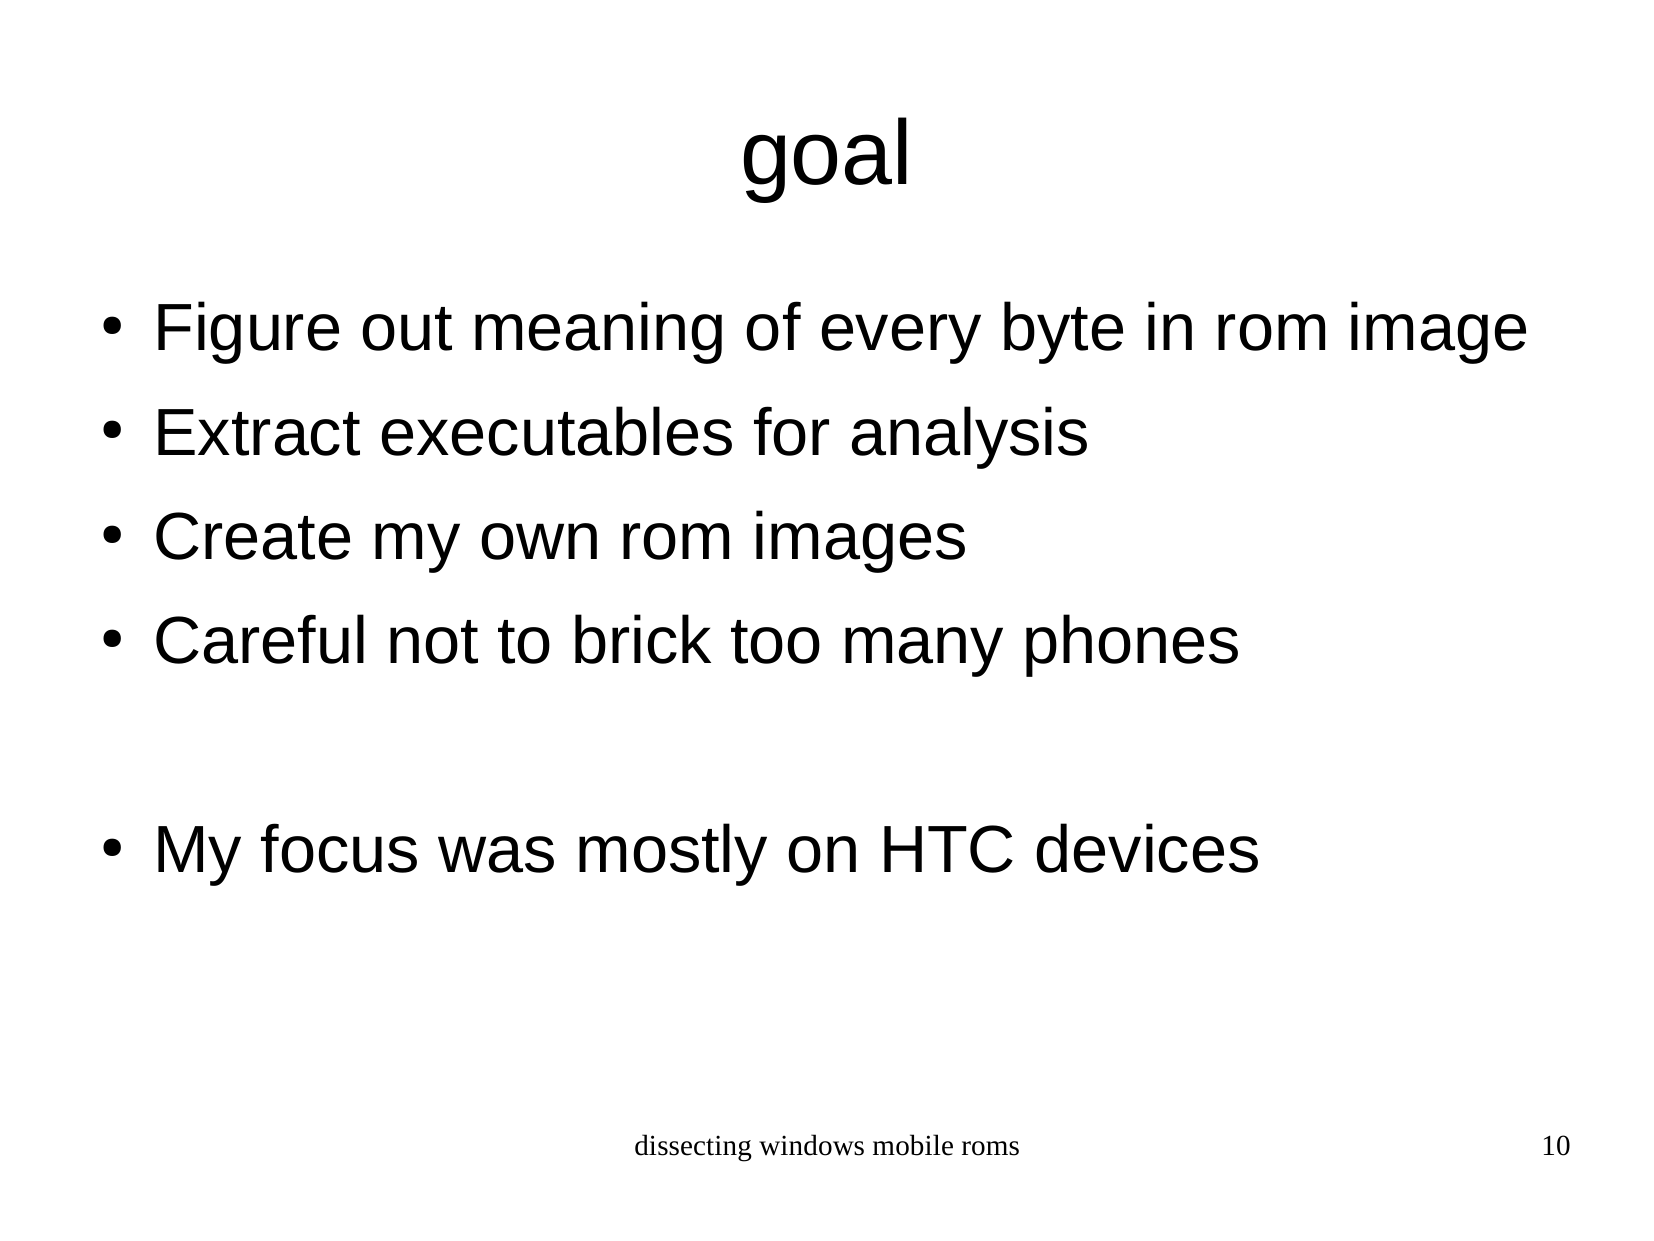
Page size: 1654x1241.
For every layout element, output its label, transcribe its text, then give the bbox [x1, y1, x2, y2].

list Figure out meaning of every byte in rom image Extract executables for analysis Create my own rom images Careful not to brick too many phones My focus was mostly on HTC devices [82, 290, 1571, 1109]
title goal [82, 49, 1571, 257]
